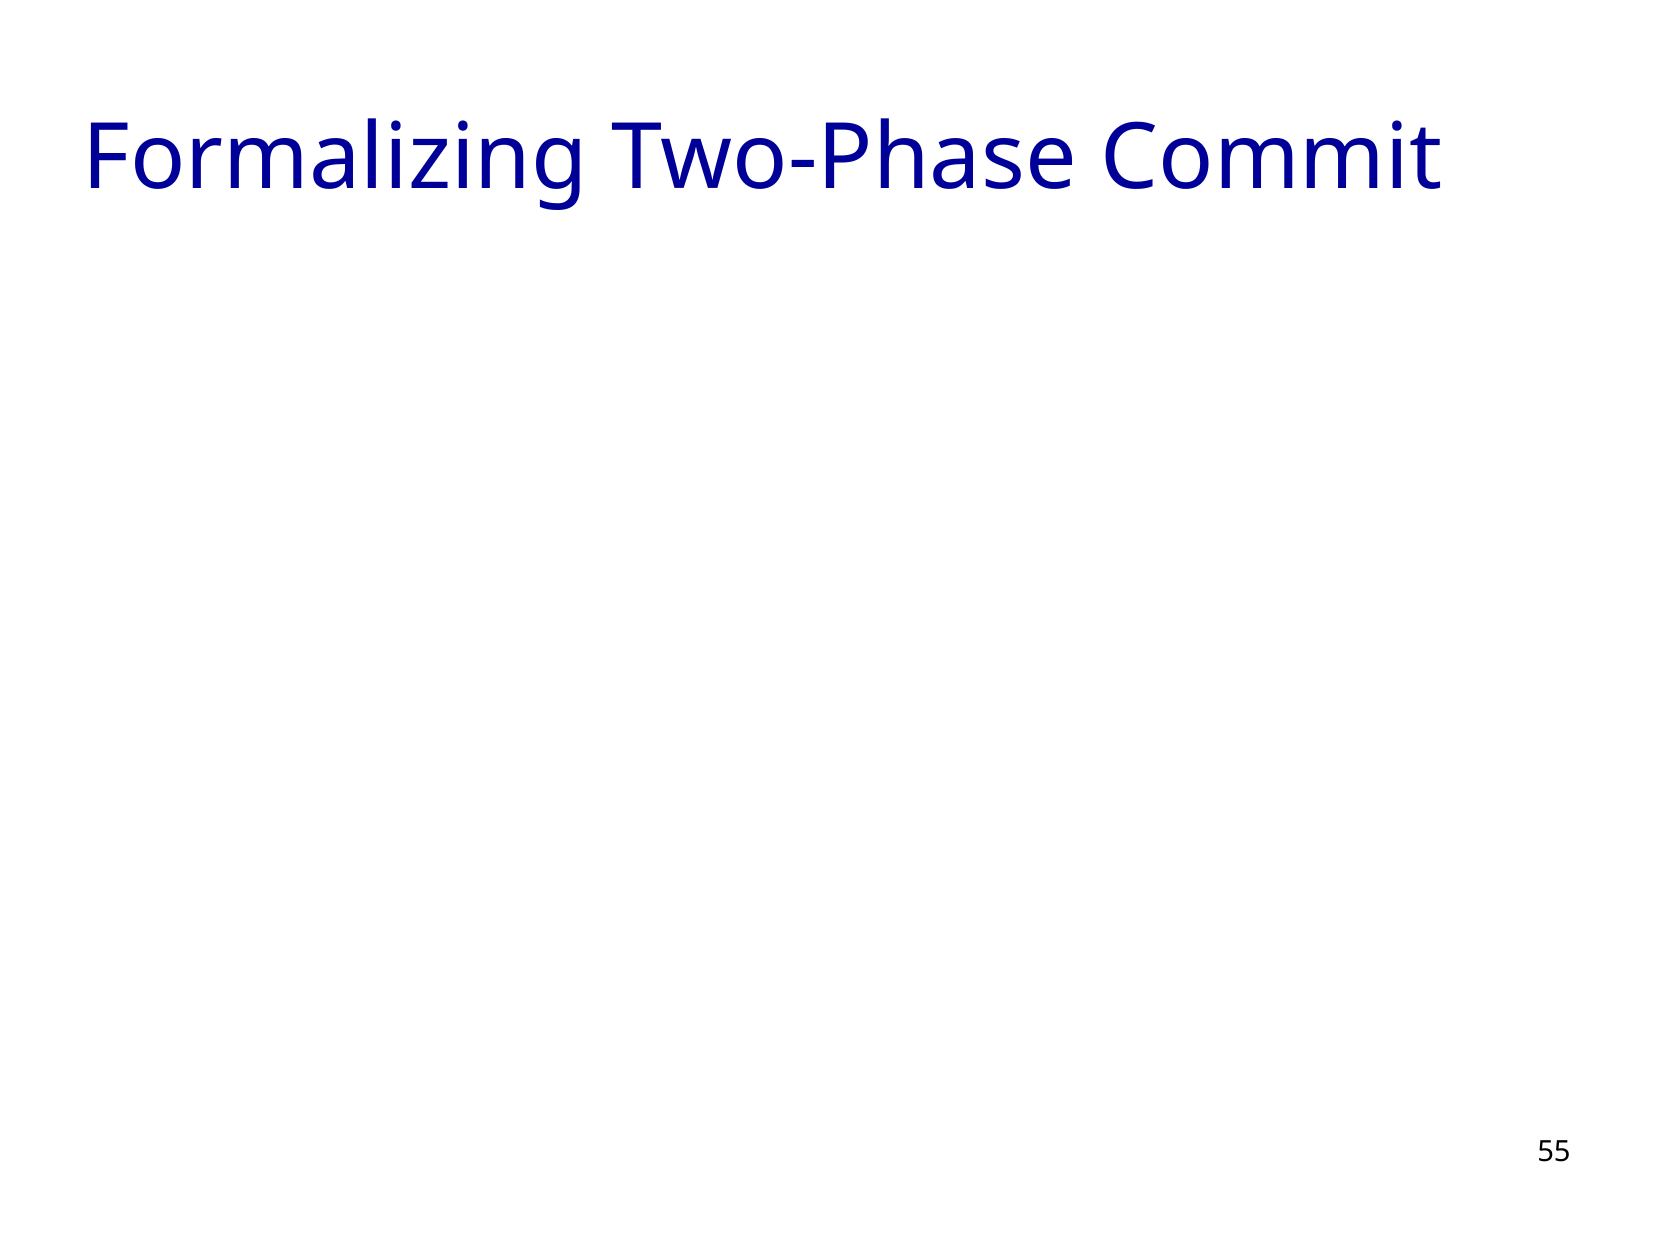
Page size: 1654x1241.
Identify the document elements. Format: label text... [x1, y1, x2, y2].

title Formalizing Two-Phase Commit [82, 49, 1571, 257]
